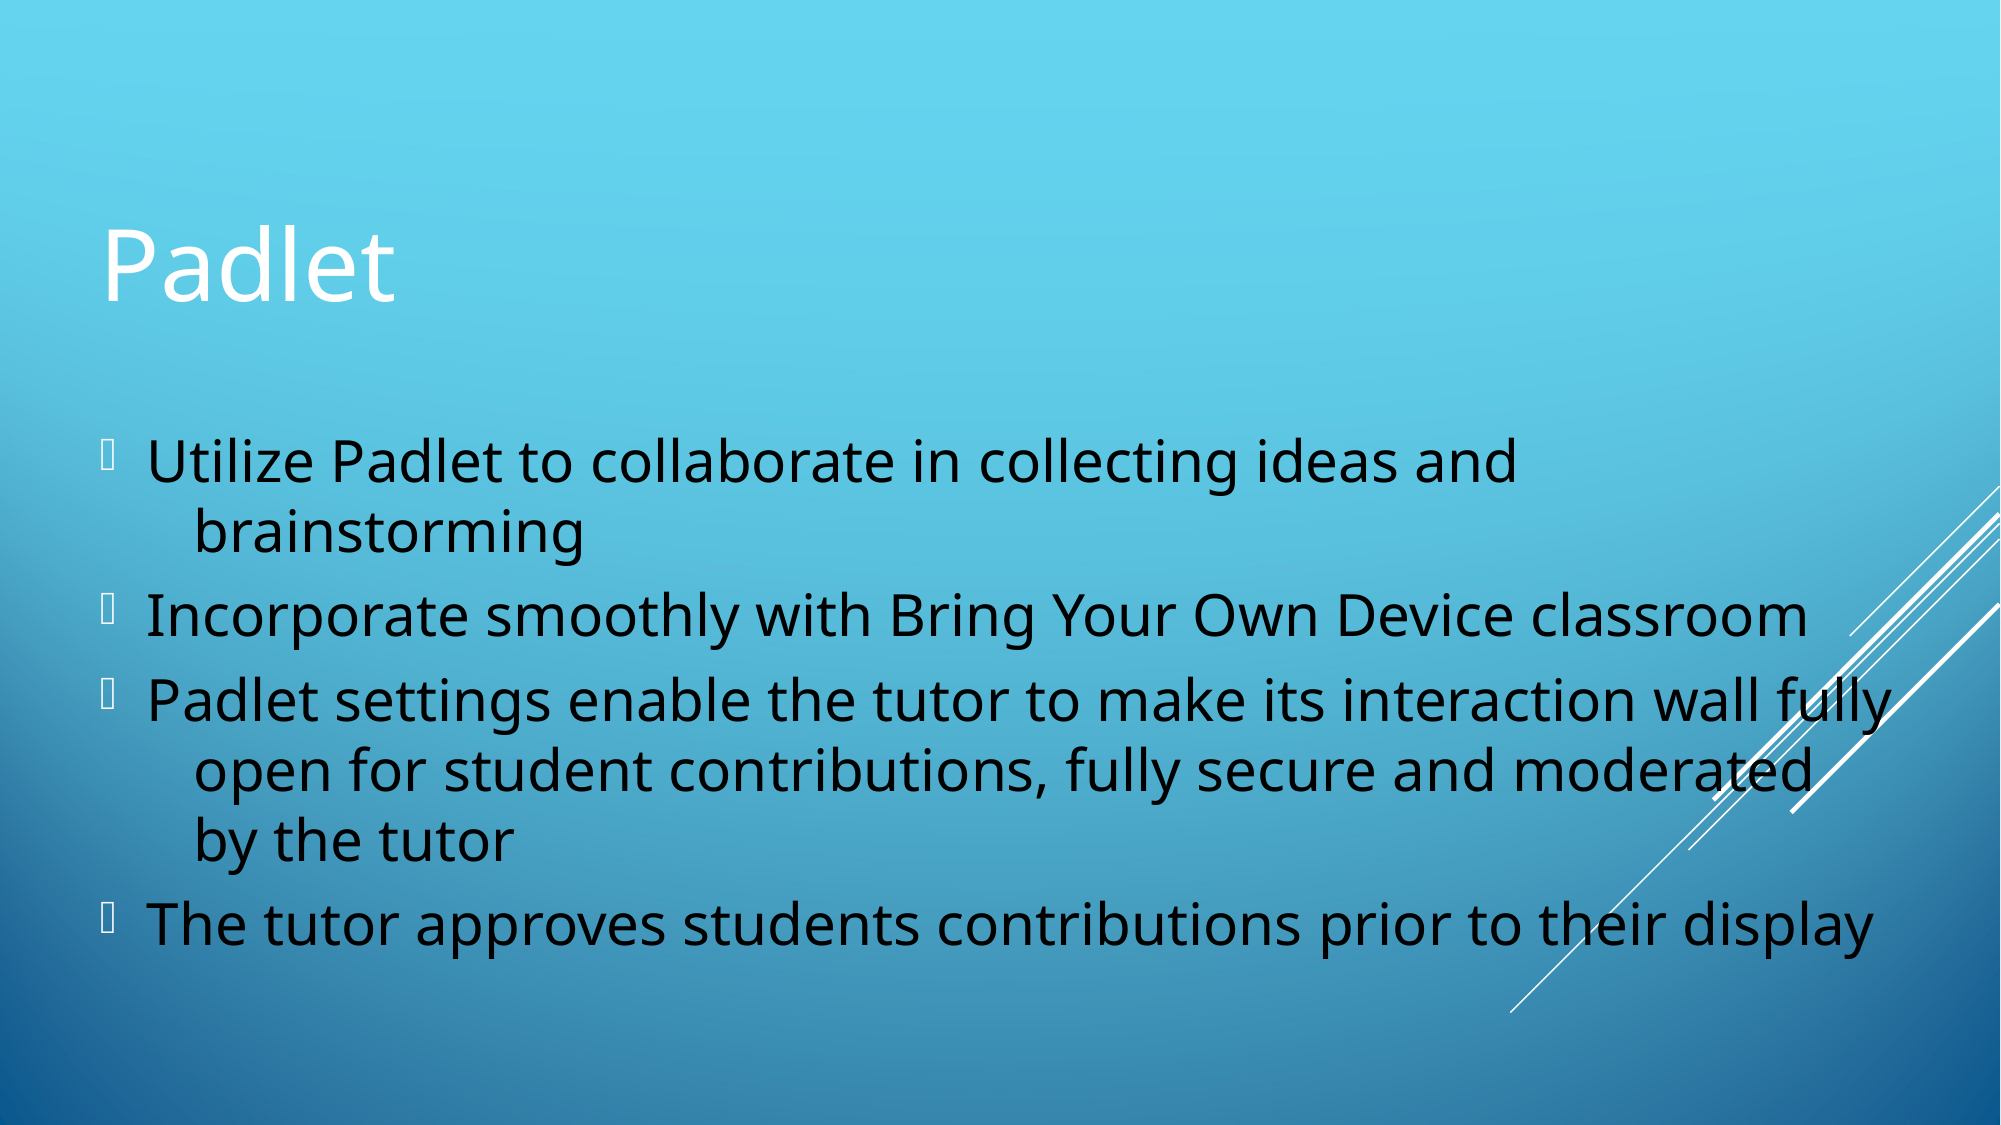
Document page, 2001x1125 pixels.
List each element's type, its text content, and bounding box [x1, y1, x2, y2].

title Padlet [84, 138, 1910, 346]
list Utilize Padlet to collaborate in collecting ideas and brainstorming Incorporate smoothly with Bring Your Own Device classroom Padlet settings enable the tutor to make its interaction wall fully open for student contributions, fully secure and moderated by the tutor The tutor approves students contributions prior to their display [84, 346, 1910, 1036]
